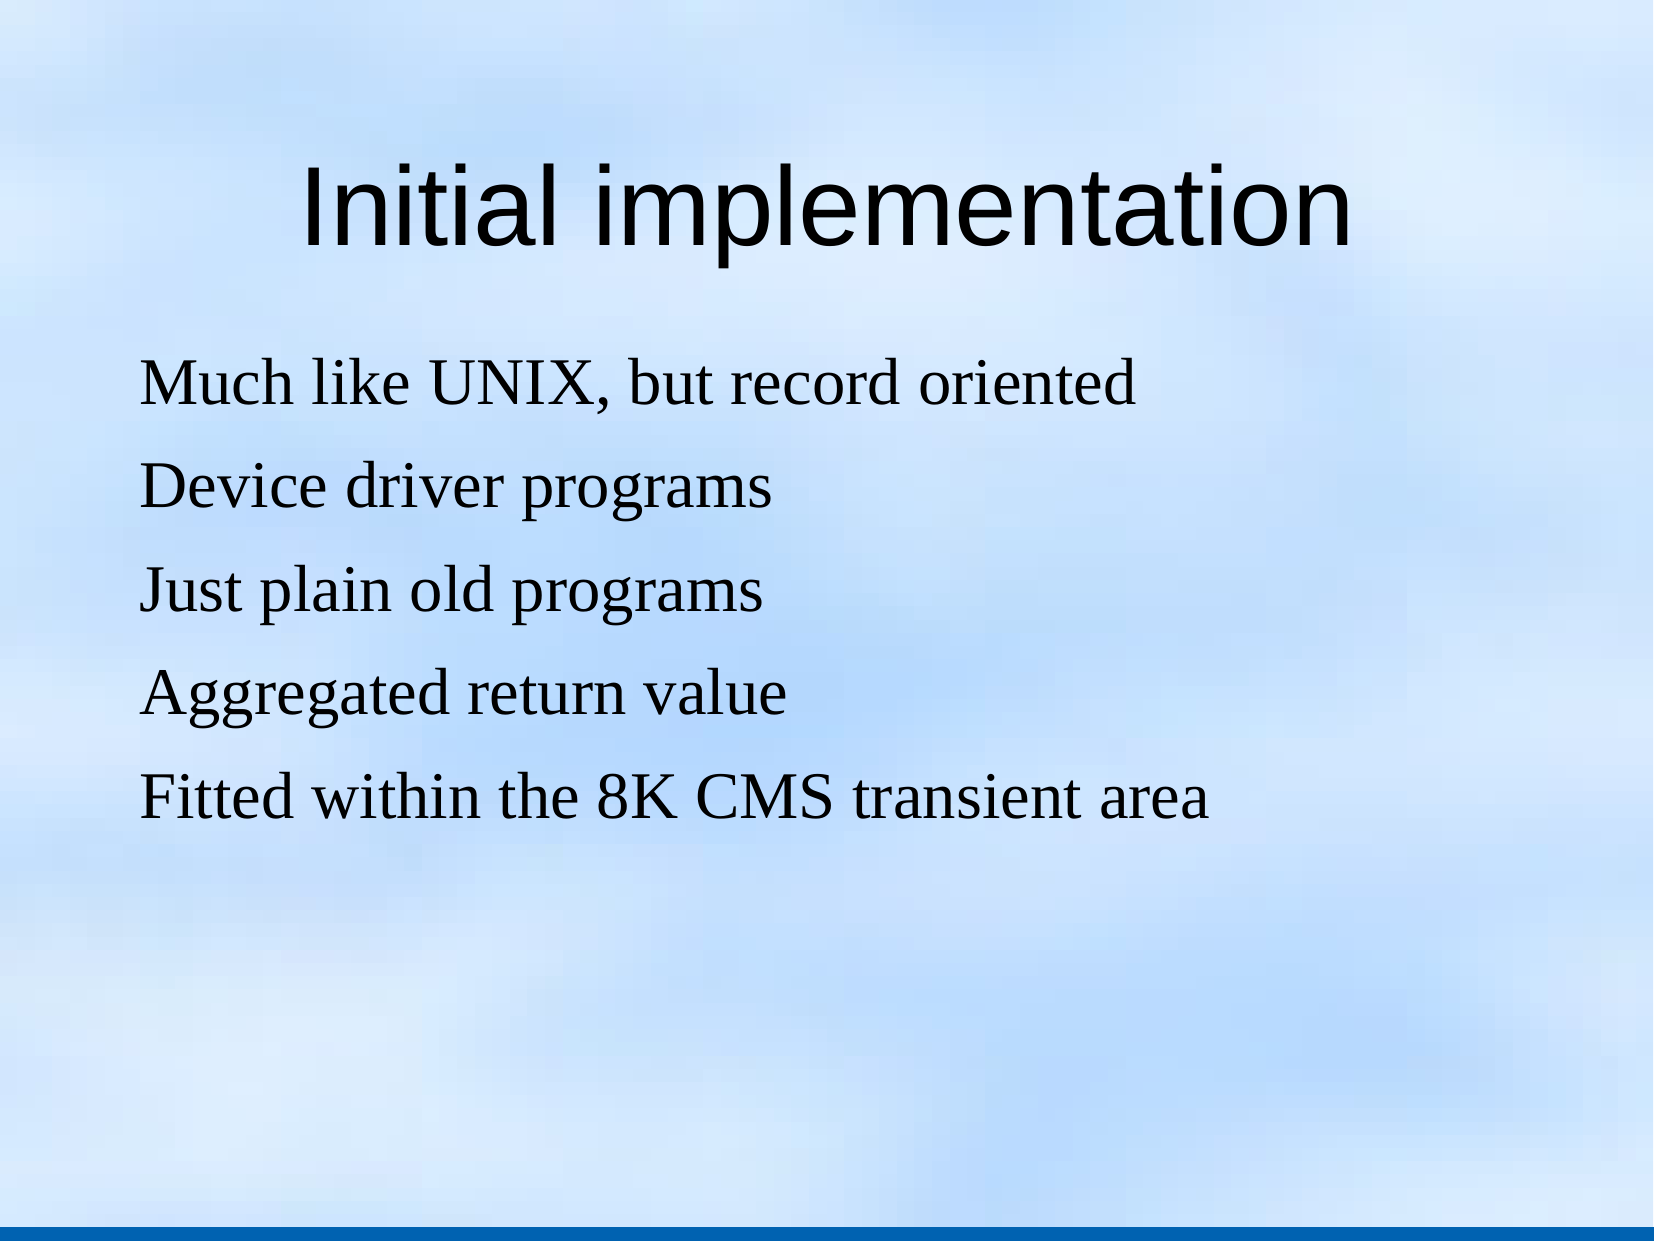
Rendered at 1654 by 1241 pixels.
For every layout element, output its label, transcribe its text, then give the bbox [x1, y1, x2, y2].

list Much like UNIX, but record oriented Device driver programs Just plain old programs Aggregated return value Fitted within the 8K CMS transient area [121, 344, 1533, 1127]
title Initial implementation [121, 102, 1533, 311]
picture [0, 0, 1654, 1227]
